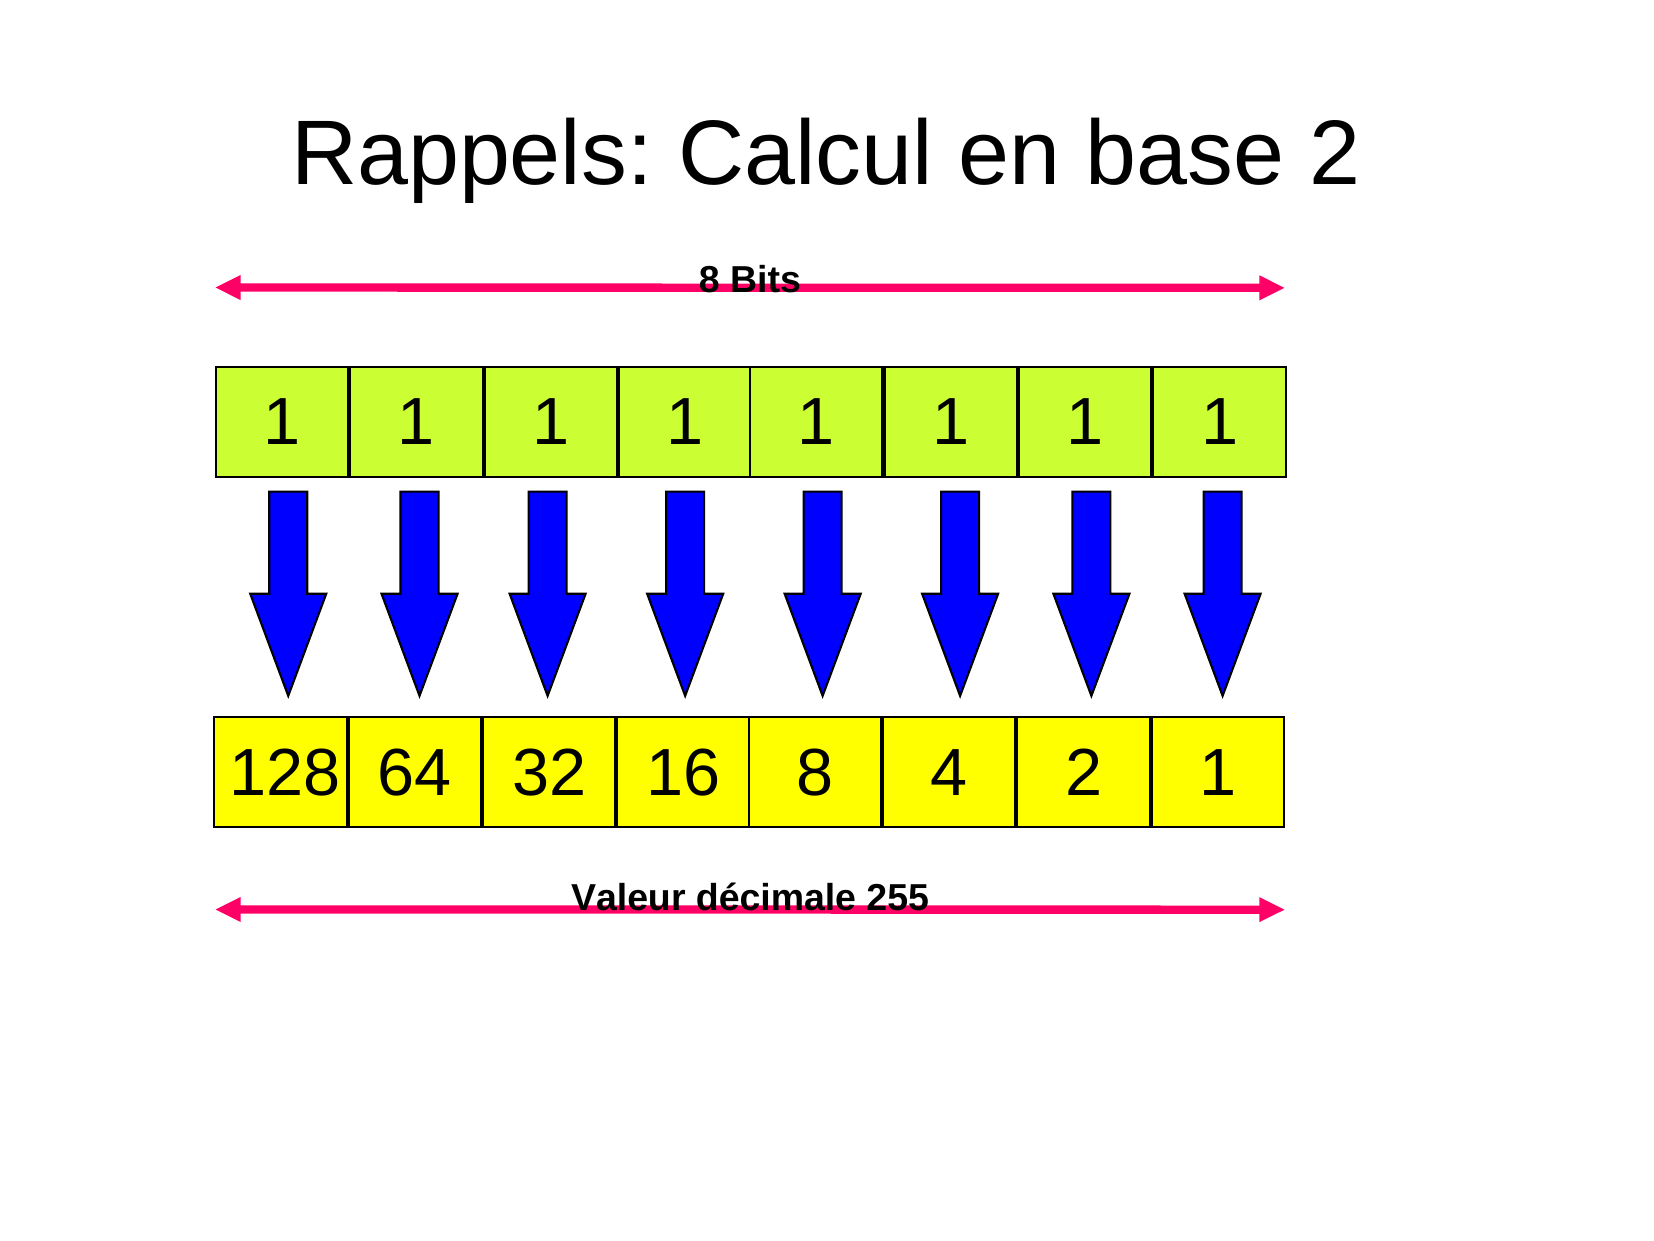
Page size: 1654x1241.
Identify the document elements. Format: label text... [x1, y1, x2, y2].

text_box 1 [619, 366, 750, 478]
text_box [509, 491, 586, 696]
text_box 64 [348, 716, 482, 828]
text_box 1 [484, 366, 617, 478]
text_box 4 [882, 716, 1016, 828]
text_box [381, 491, 458, 696]
text_box 1 [215, 366, 349, 478]
text_box 1 [350, 366, 483, 478]
text_box 32 [483, 716, 616, 828]
text_box 8 Bits [683, 250, 817, 308]
text_box Valeur décimale 255 [555, 869, 945, 927]
text_box 1 [1153, 366, 1286, 478]
text_box [1184, 491, 1261, 696]
text_box 1 [884, 366, 1017, 478]
text_box 8 [748, 716, 881, 828]
text_box 2 [1017, 716, 1150, 828]
text_box 1 [1018, 366, 1152, 478]
text_box 1 [1151, 716, 1285, 828]
text_box 1 [750, 366, 883, 478]
text_box [922, 491, 999, 696]
title Rappels: Calcul en base 2 [82, 56, 1571, 250]
text_box [250, 491, 327, 696]
text_box 128 [214, 716, 347, 828]
text_box 16 [617, 716, 748, 828]
text_box [1053, 491, 1130, 696]
text_box [647, 491, 724, 696]
text_box [784, 491, 861, 696]
